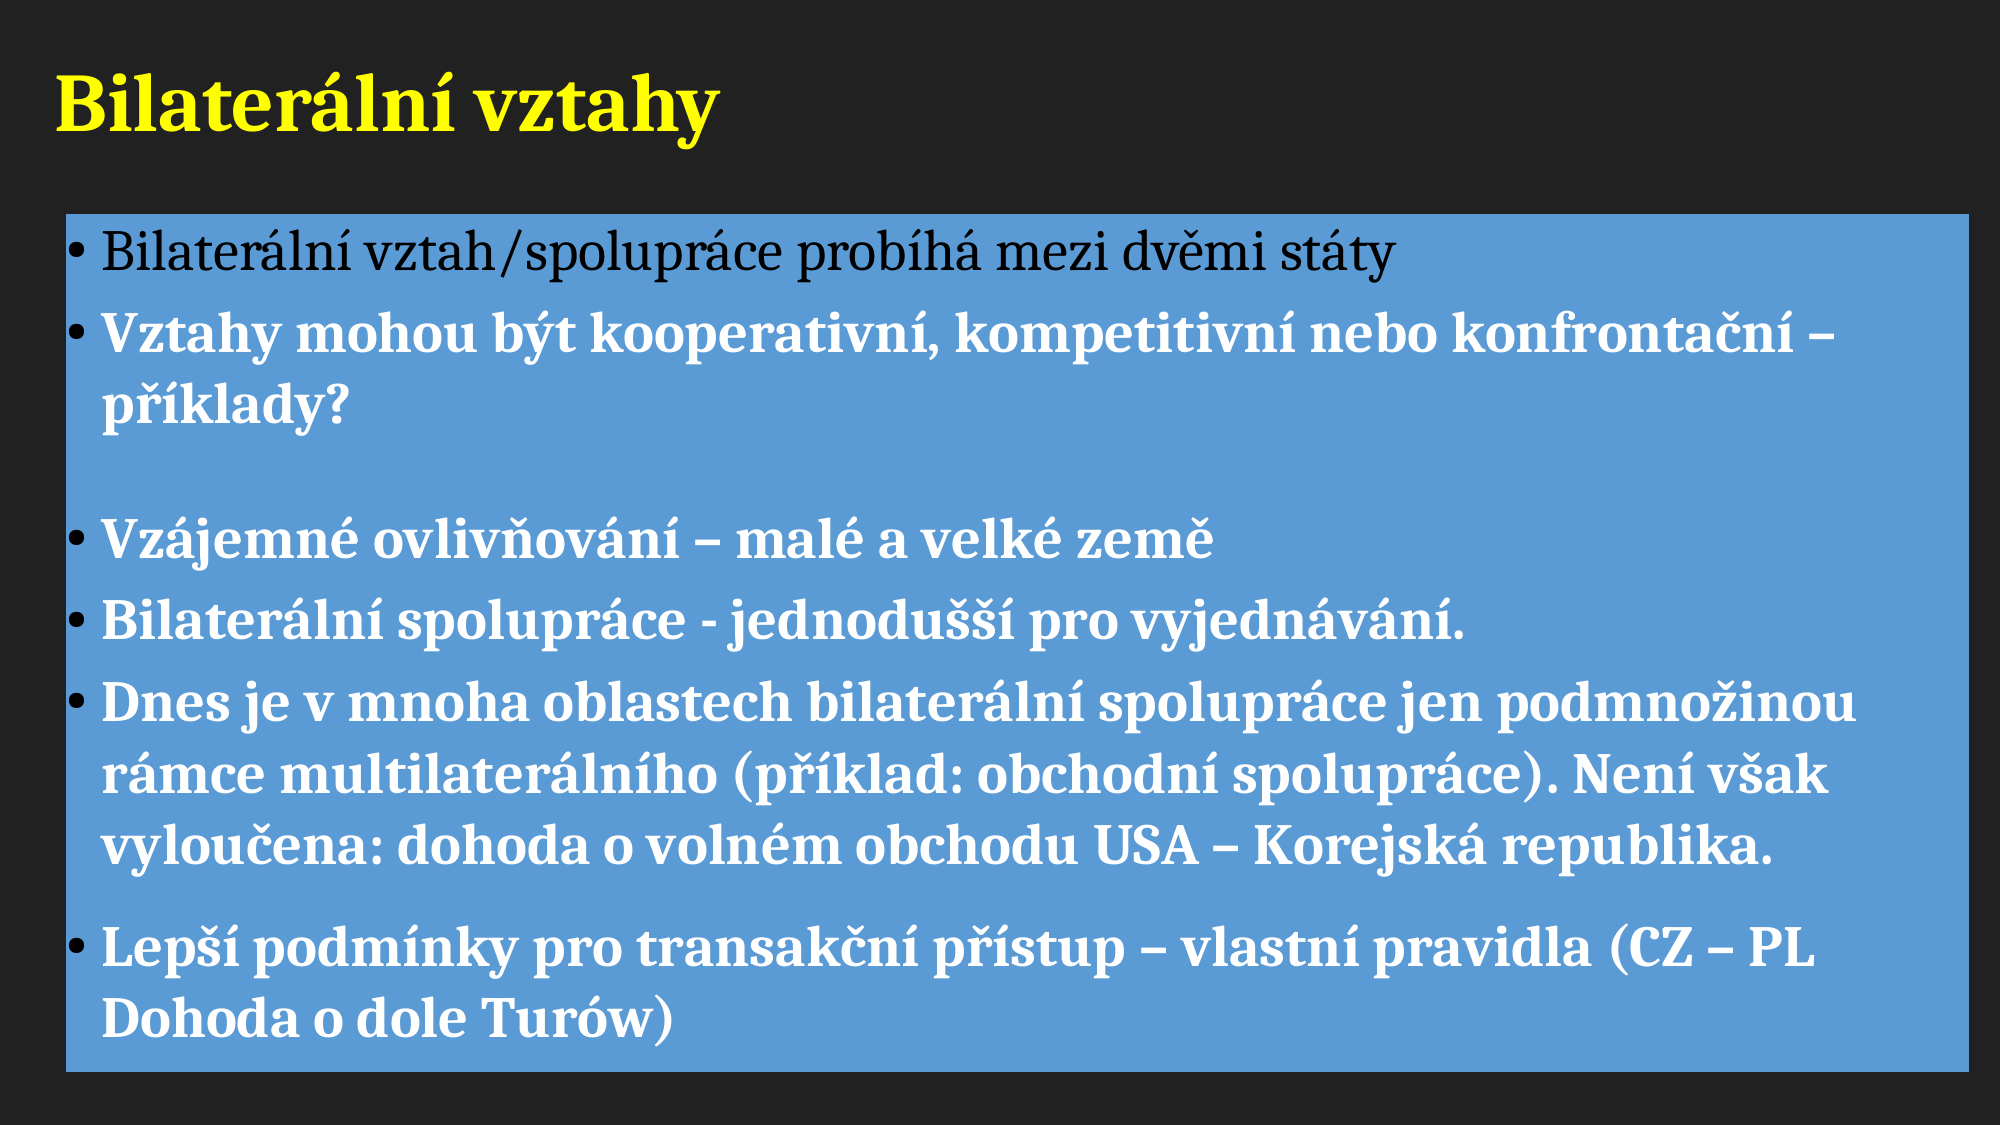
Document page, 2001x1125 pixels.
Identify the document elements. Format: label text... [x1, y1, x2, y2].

text_box Bilaterální vztahy [39, 40, 737, 155]
table_header Bilaterální vztah/spolupráce probíhá mezi dvěmi státy [66, 214, 1969, 295]
table_cell Bilaterální spolupráce - jednodušší pro vyjednávání. [66, 583, 1969, 664]
table_cell Vztahy mohou být kooperativní, kompetitivní nebo konfrontační – příklady? [66, 295, 1969, 501]
table_cell Vzájemné ovlivňování – malé a velké země [66, 501, 1969, 583]
table_cell Lepší podmínky pro transakční přístup – vlastní pravidla (CZ – PL Dohoda o dole Turów) [66, 909, 1969, 1072]
table_cell Dnes je v mnoha oblastech bilaterální spolupráce jen podmnožinou rámce multilaterálního (příklad: obchodní spolupráce). Není však vyloučena: dohoda o volném obchodu USA – Korejská republika. [66, 664, 1969, 909]
